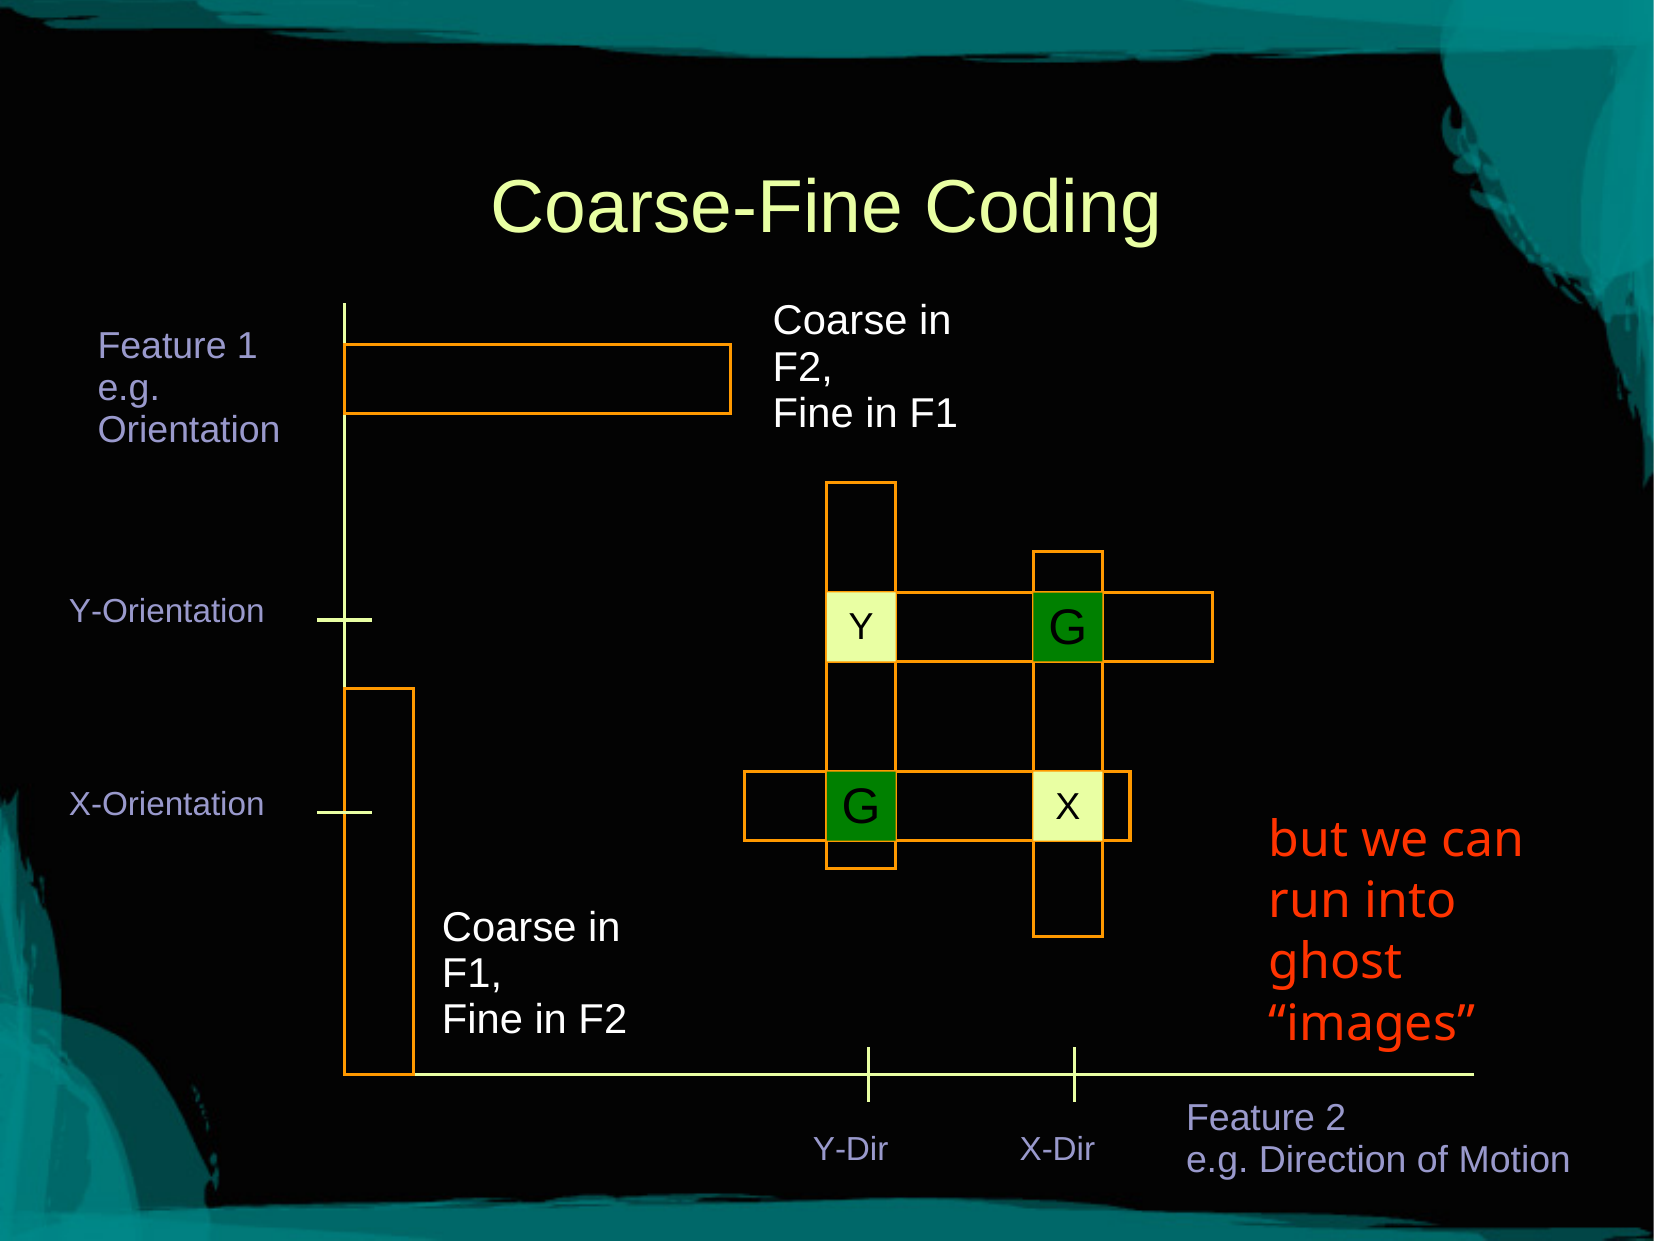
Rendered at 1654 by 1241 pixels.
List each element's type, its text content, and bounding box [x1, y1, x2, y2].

text_box Coarse in F1, Fine in F2 [427, 895, 703, 1020]
title Coarse-Fine Coding [82, 82, 1571, 331]
text_box X-Dir [1019, 1129, 1130, 1168]
text_box G [1033, 592, 1103, 662]
picture [346, 346, 729, 412]
text_box G [826, 771, 896, 841]
text_box Feature 1 e.g. Orientation [82, 316, 331, 459]
text_box Y-Orientation [68, 592, 304, 630]
picture [346, 690, 412, 1073]
picture [0, 0, 1654, 1241]
text_box X-Orientation [68, 785, 304, 823]
list but we can run into ghost “images” [1253, 799, 1613, 1088]
text_box X [1033, 771, 1103, 841]
text_box Y-Dir [812, 1129, 924, 1168]
text_box Coarse in F2, Fine in F1 [757, 289, 1034, 414]
text_box Y [826, 592, 896, 662]
text_box Feature 2 e.g. Direction of Motion [1171, 1088, 1654, 1188]
